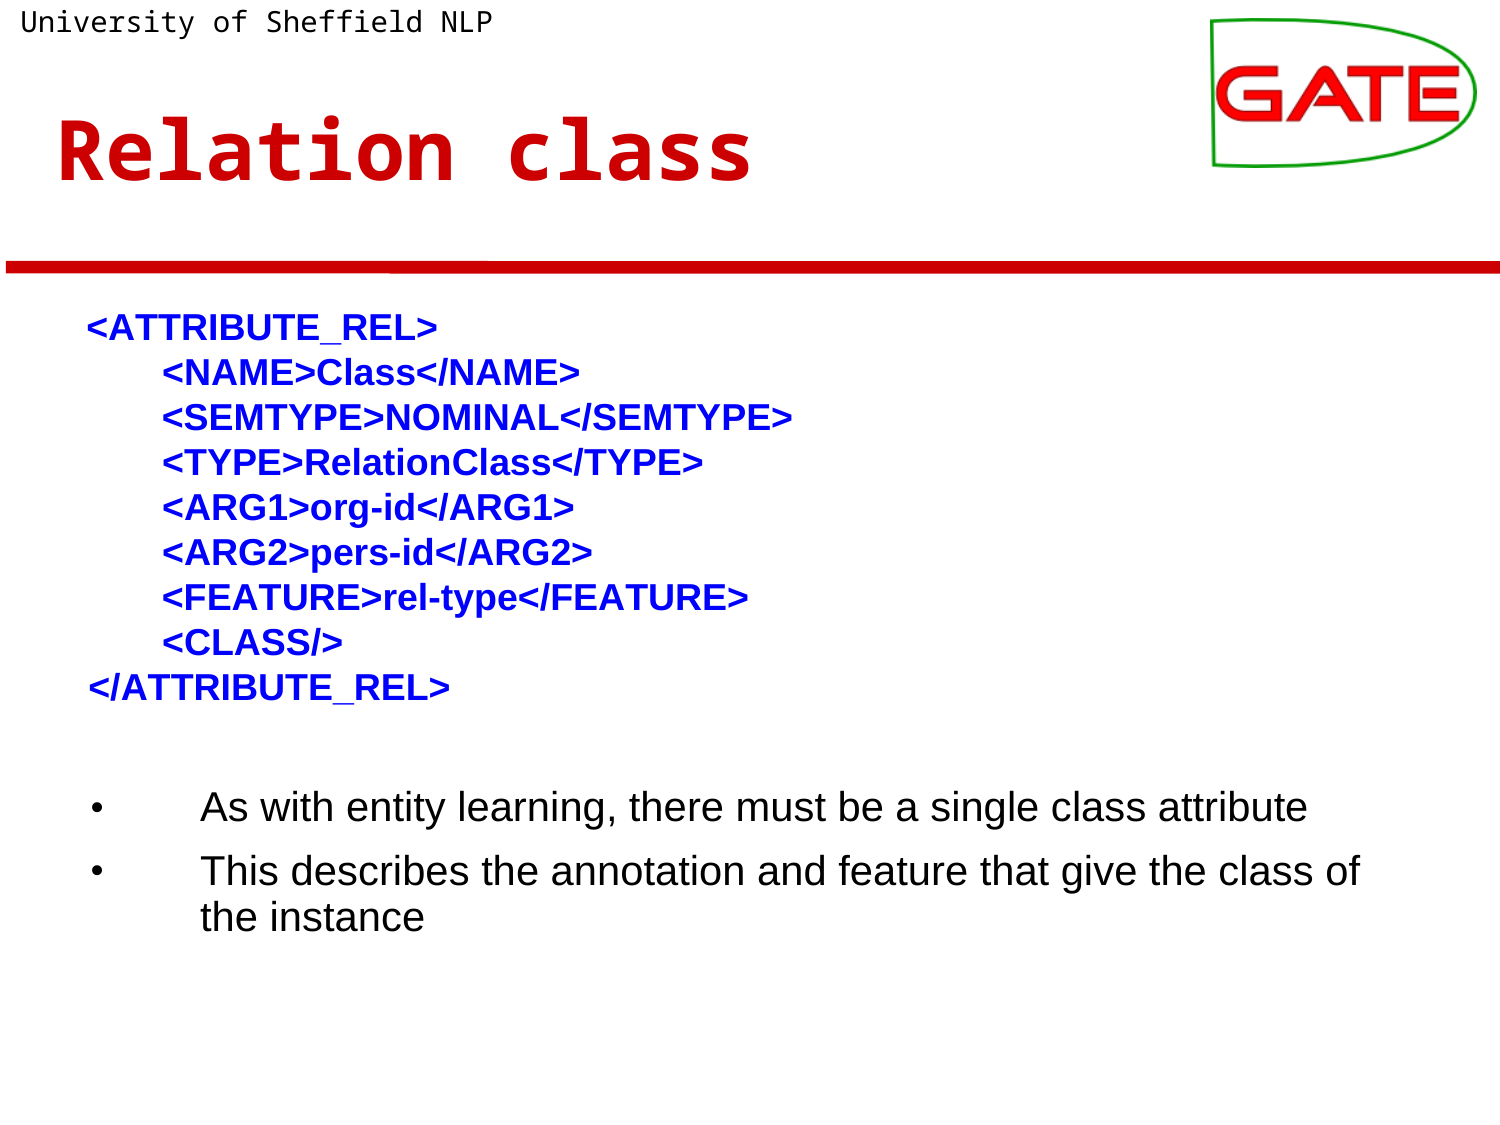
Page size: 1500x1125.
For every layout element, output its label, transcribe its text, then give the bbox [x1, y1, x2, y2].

text_box <ATTRIBUTE_REL> <NAME>Class</NAME> <SEMTYPE>NOMINAL</SEMTYPE> <TYPE>RelationClass</TYPE> <ARG1>org-id</ARG1> <ARG2>pers-id</ARG2> <FEATURE>rel-type</FEATURE> <CLASS/> </ATTRIBUTE_REL> [0, 295, 1500, 626]
picture [1210, 18, 1477, 168]
title Relation class [41, 37, 1391, 254]
list As with entity learning, there must be a single class attribute This describes the annotation and feature that give the class of the instance [75, 776, 1425, 1125]
